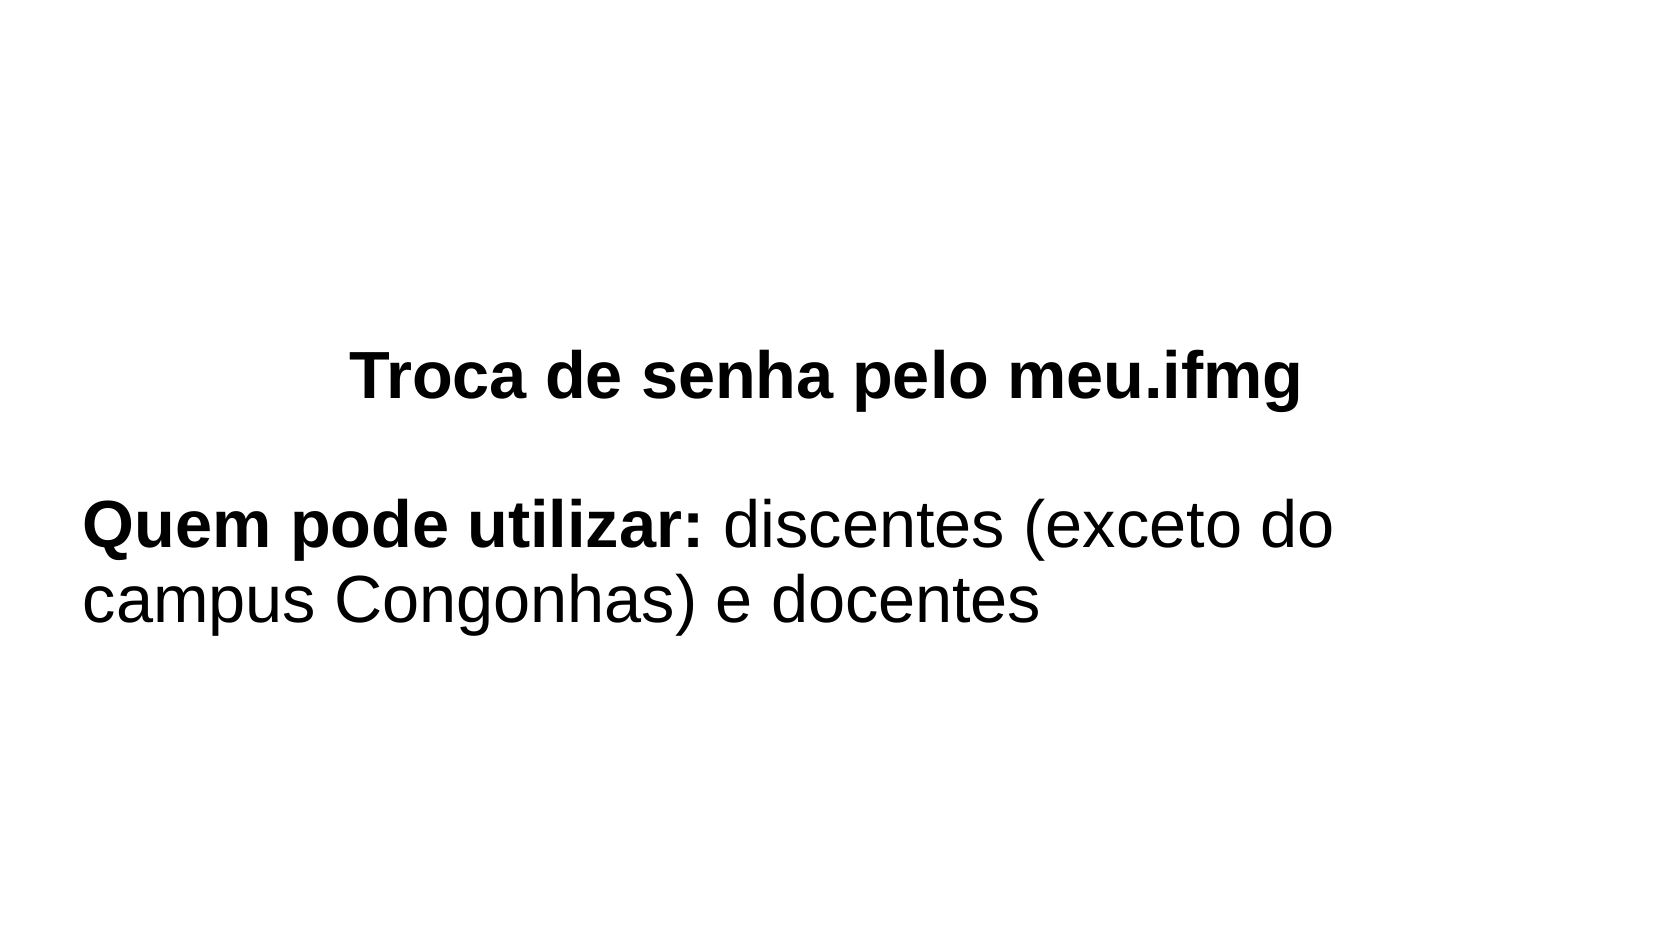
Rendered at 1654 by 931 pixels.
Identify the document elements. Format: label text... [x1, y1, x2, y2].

subtitle Troca de senha pelo meu.ifmg Quem pode utilizar: discentes (exceto do campus Congonhas) e docentes [82, 217, 1571, 758]
